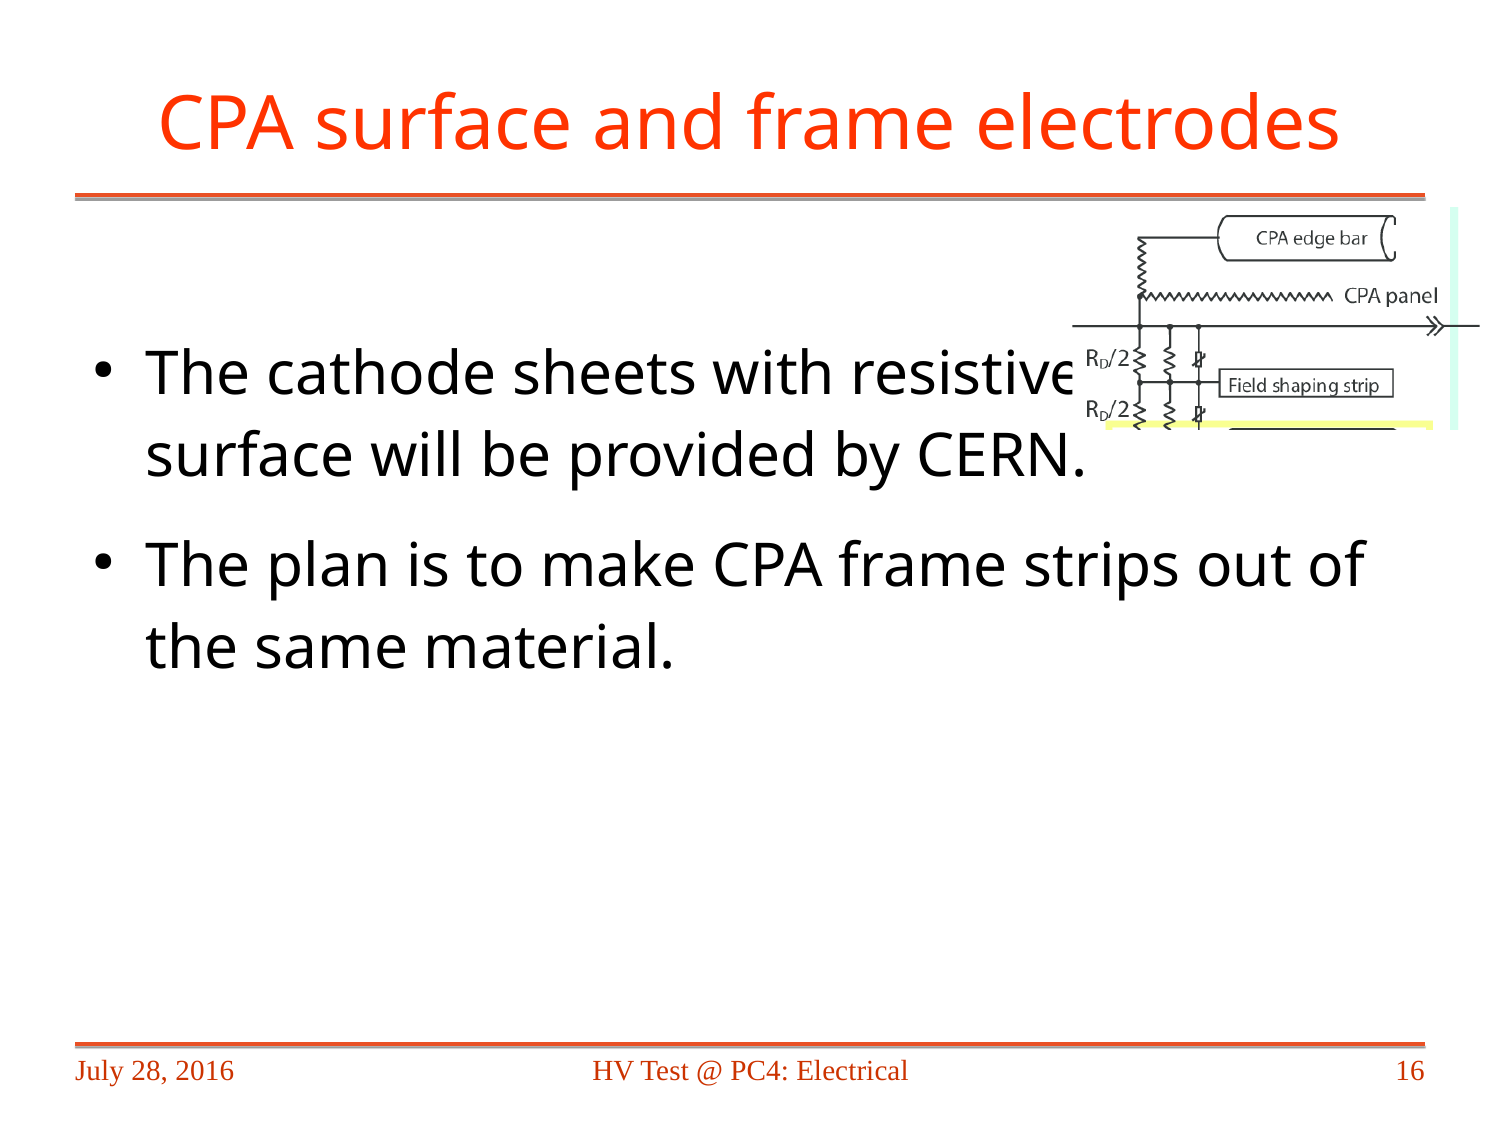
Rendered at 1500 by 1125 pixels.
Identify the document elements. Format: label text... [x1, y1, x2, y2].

title CPA surface and frame electrodes [75, 44, 1425, 196]
list The cathode sheets with resistive surface will be provided by CERN. The plan is to make CPA frame strips out of the same material. [75, 329, 1425, 1002]
picture [1072, 207, 1480, 430]
